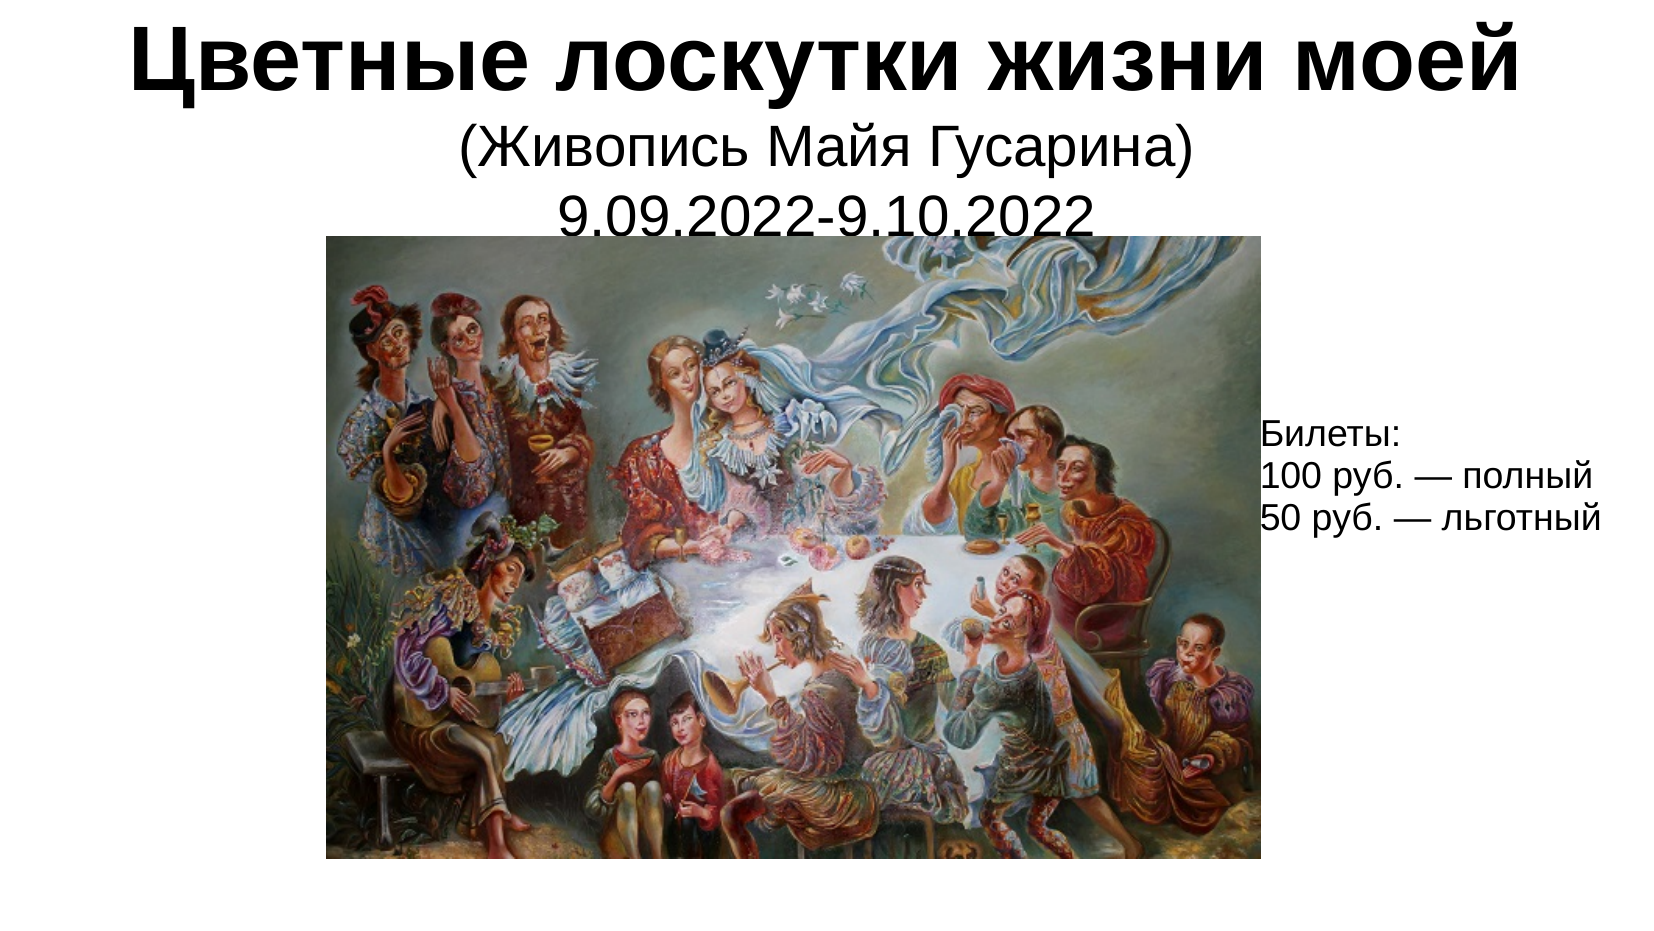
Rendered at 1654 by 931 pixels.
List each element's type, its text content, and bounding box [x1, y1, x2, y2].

picture [326, 236, 1261, 859]
title Цветные лоскутки жизни моей (Живопись Майя Гусарина) 9.09.2022-9.10.2022 [82, 0, 1571, 232]
text_box Билеты: 100 руб. — полный 50 руб. — льготный [1245, 405, 1618, 546]
